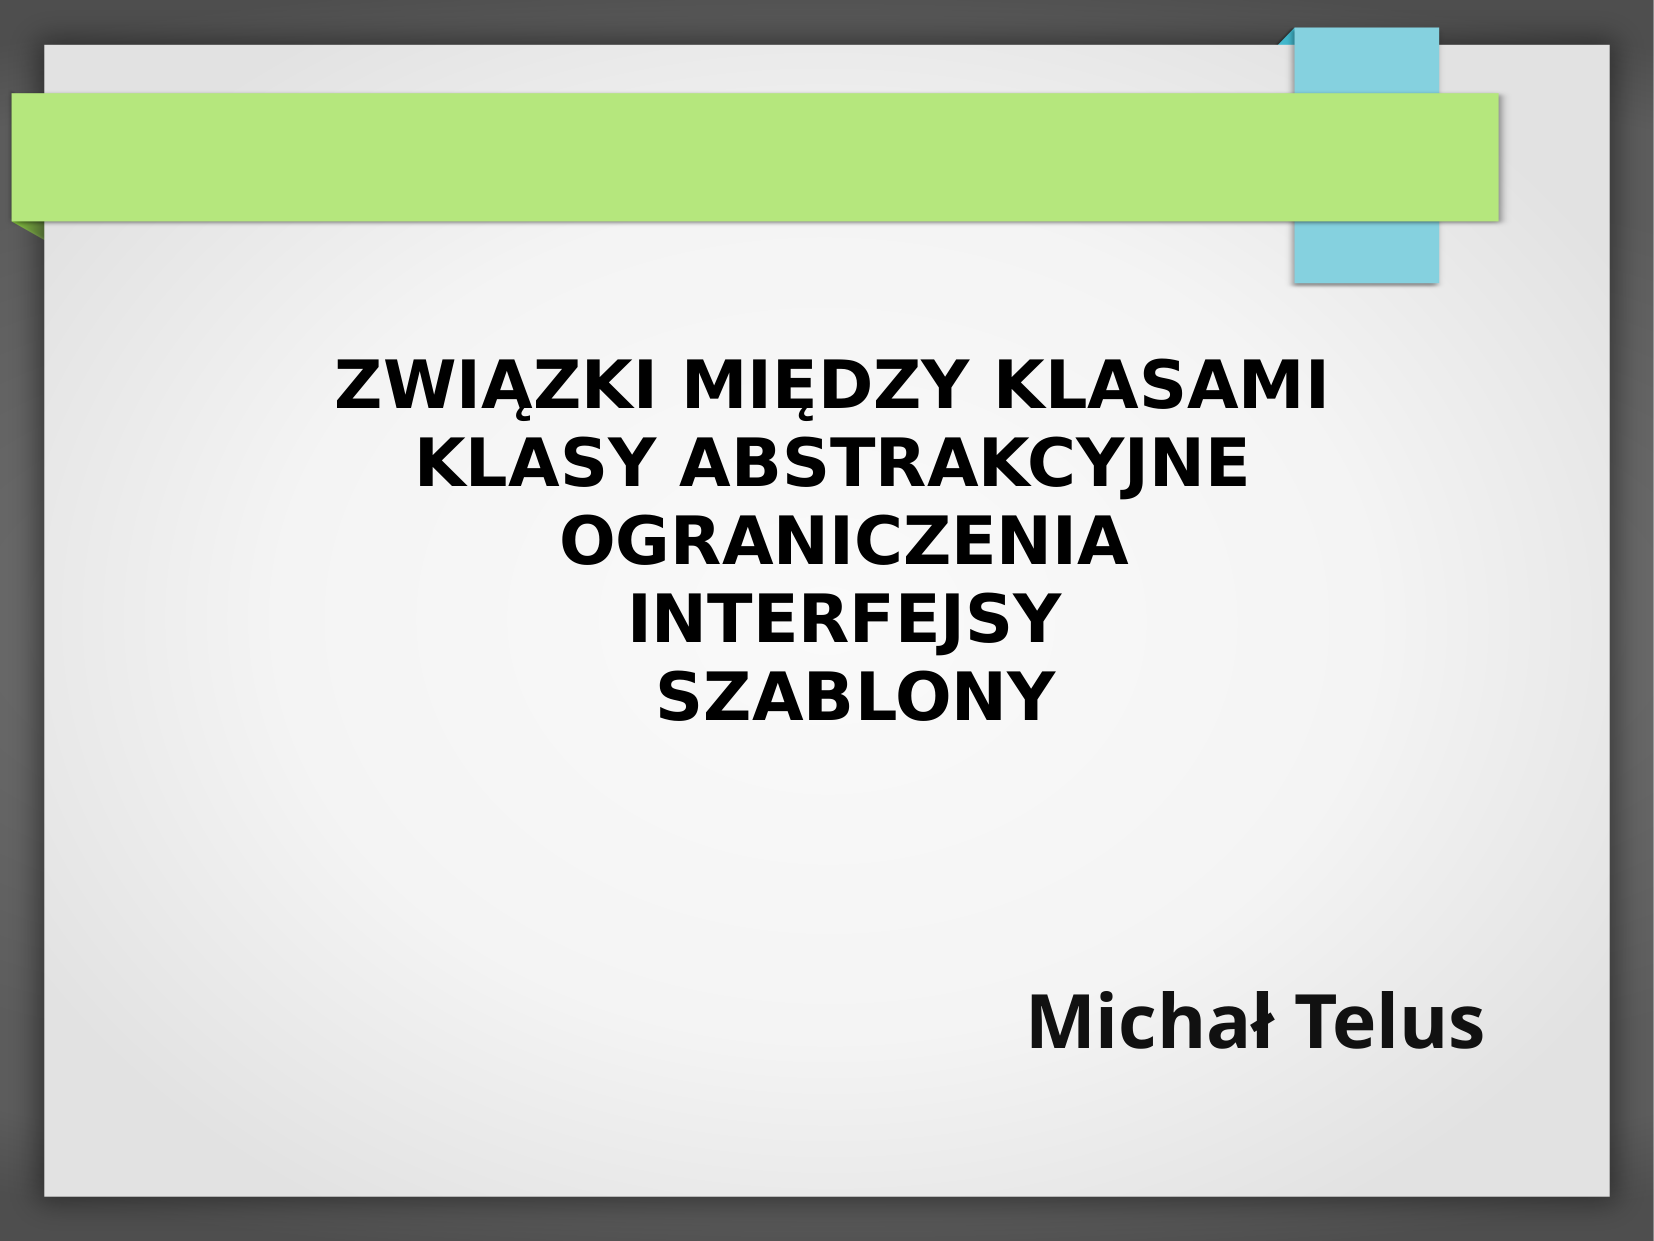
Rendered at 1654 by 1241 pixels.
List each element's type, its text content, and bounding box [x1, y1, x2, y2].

picture [0, 0, 1654, 1241]
subtitle Michał Telus [826, 838, 1654, 1241]
title ZWIĄZKI MIĘDZY KLASAMI KLASY ABSTRAKCYJNE OGRANICZENIA INTERFEJSY SZABLONY [100, 346, 1589, 736]
